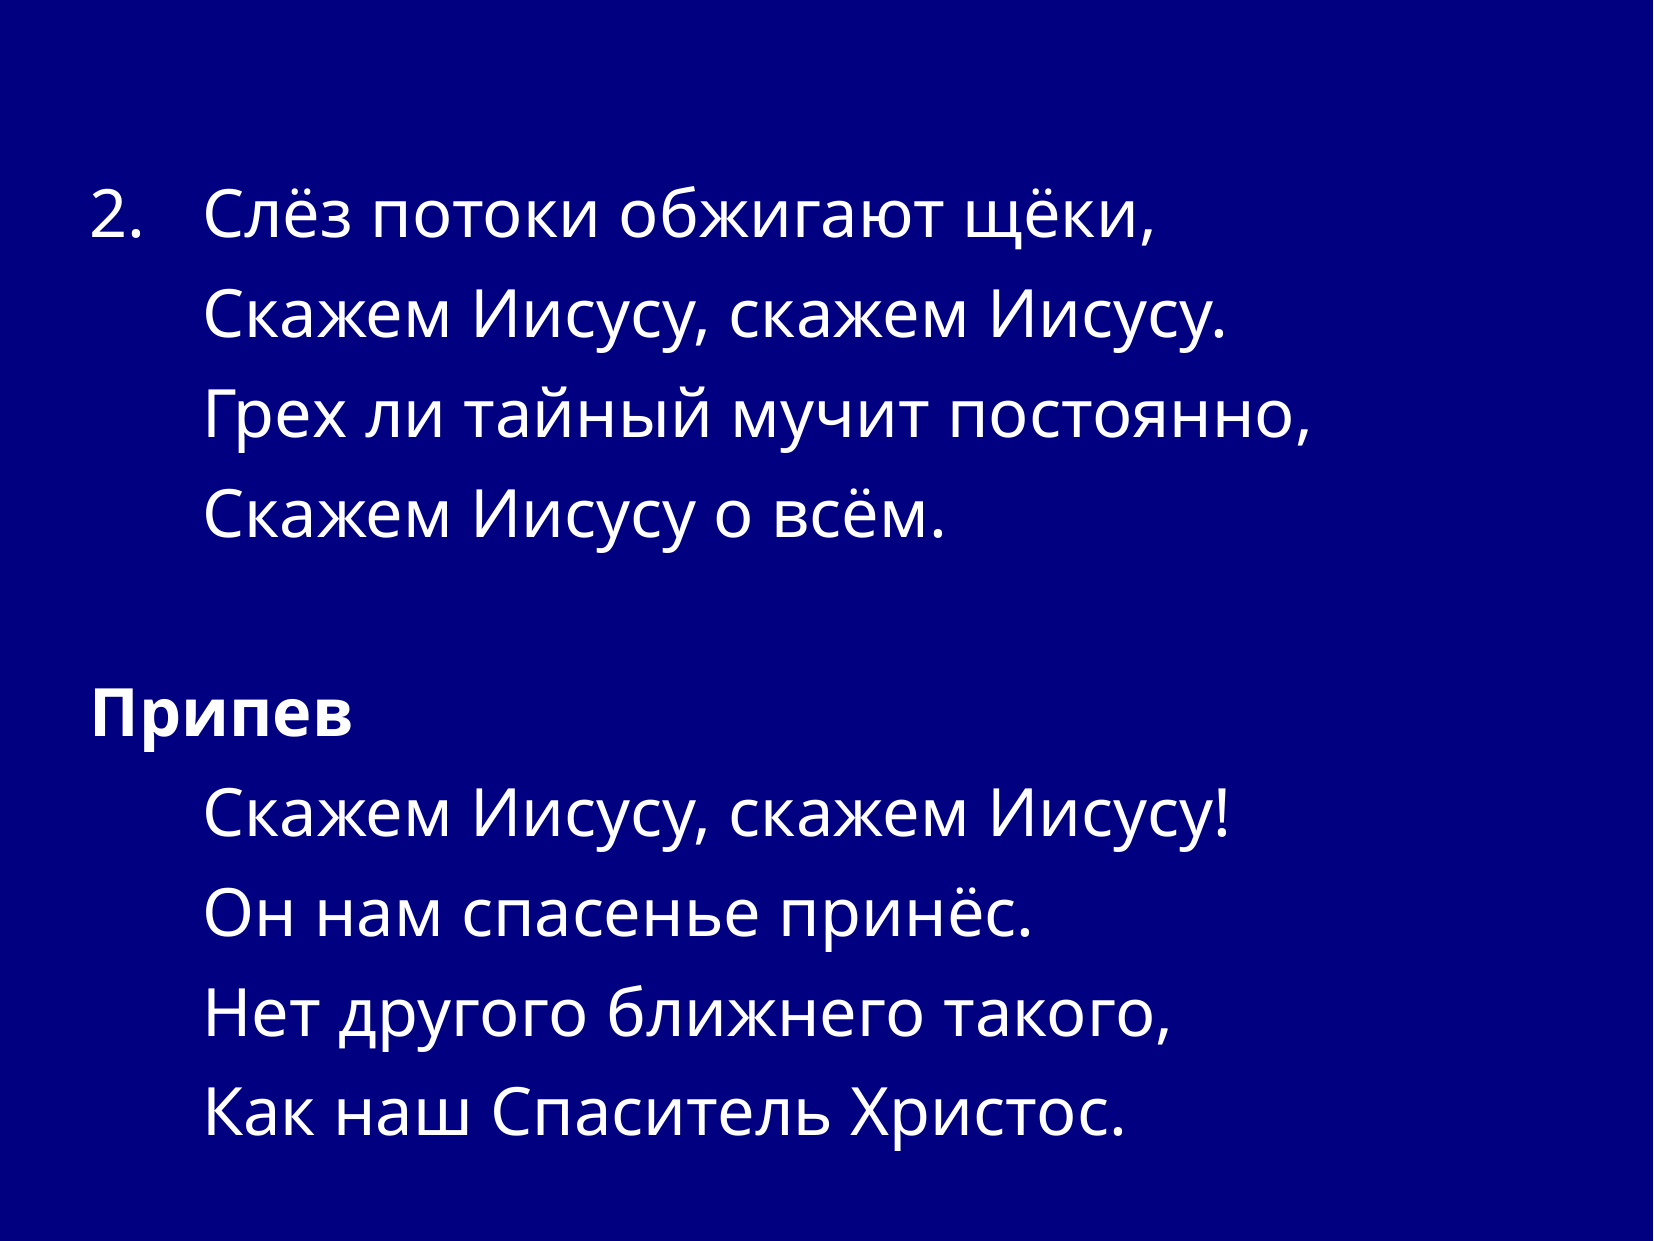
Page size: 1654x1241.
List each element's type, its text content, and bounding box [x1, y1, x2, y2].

text_box 2. Слёз потоки обжигают щёки, Скажем Иисусу, скажем Иисусу. Грех ли тайный мучит постоянно, Скажем Иисусу о всём. Припев Скажем Иисусу, скажем Иисусу! Он нам спасенье принёс. Нет другого ближнего такого, Как наш Спаситель Христос. [75, 150, 1576, 1163]
